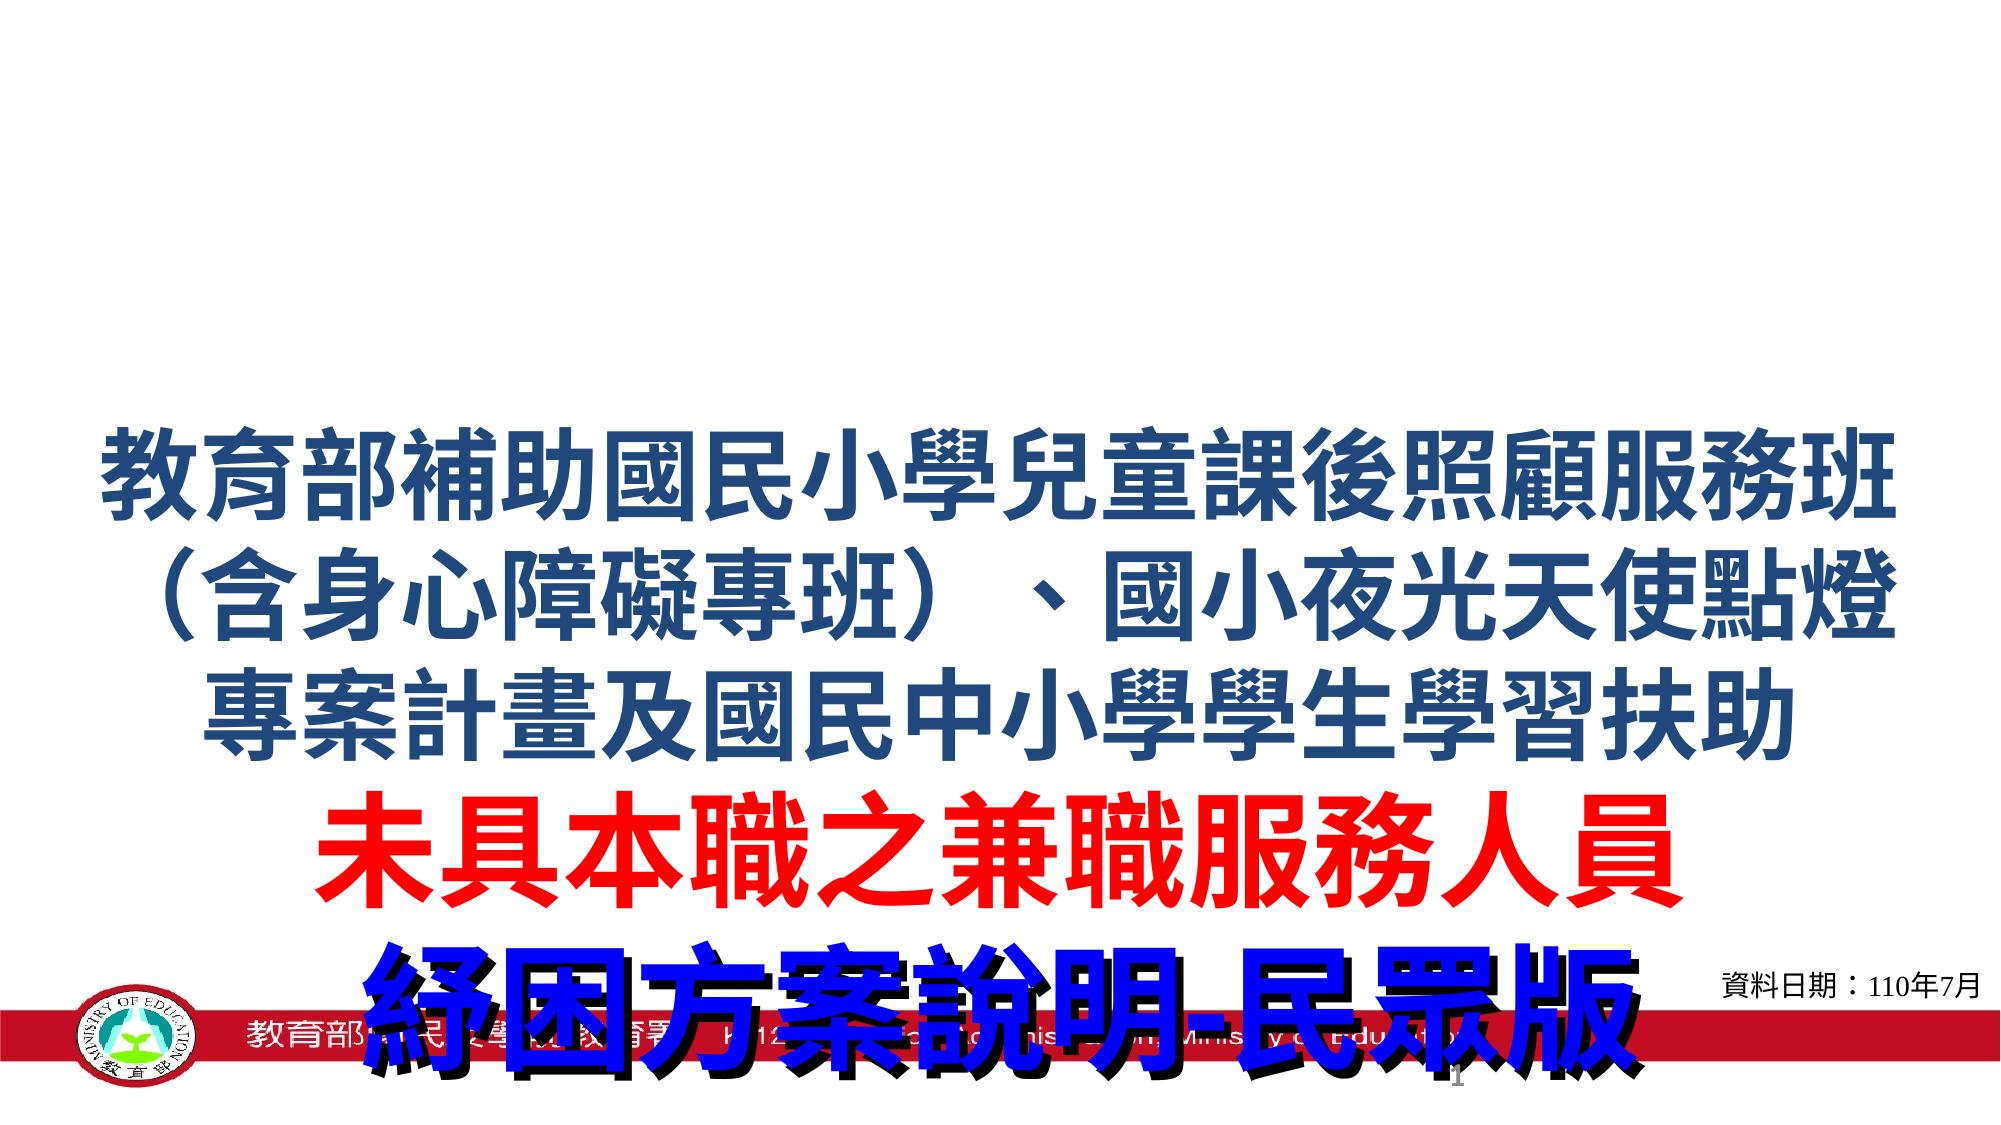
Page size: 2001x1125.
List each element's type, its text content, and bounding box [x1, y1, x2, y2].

text_box <編號> [1433, 1042, 1900, 1103]
text_box 資料日期：110年7月 [1706, 959, 2000, 1010]
title 教育部補助國民小學兒童課後照顧服務班（含身心障礙專班）、國小夜光天使點燈專案計畫及國民中小學學生學習扶助 未具本職之兼職服務人員 紓困方案說明-民眾版 [51, 405, 1949, 592]
picture [0, 0, 2001, 1125]
